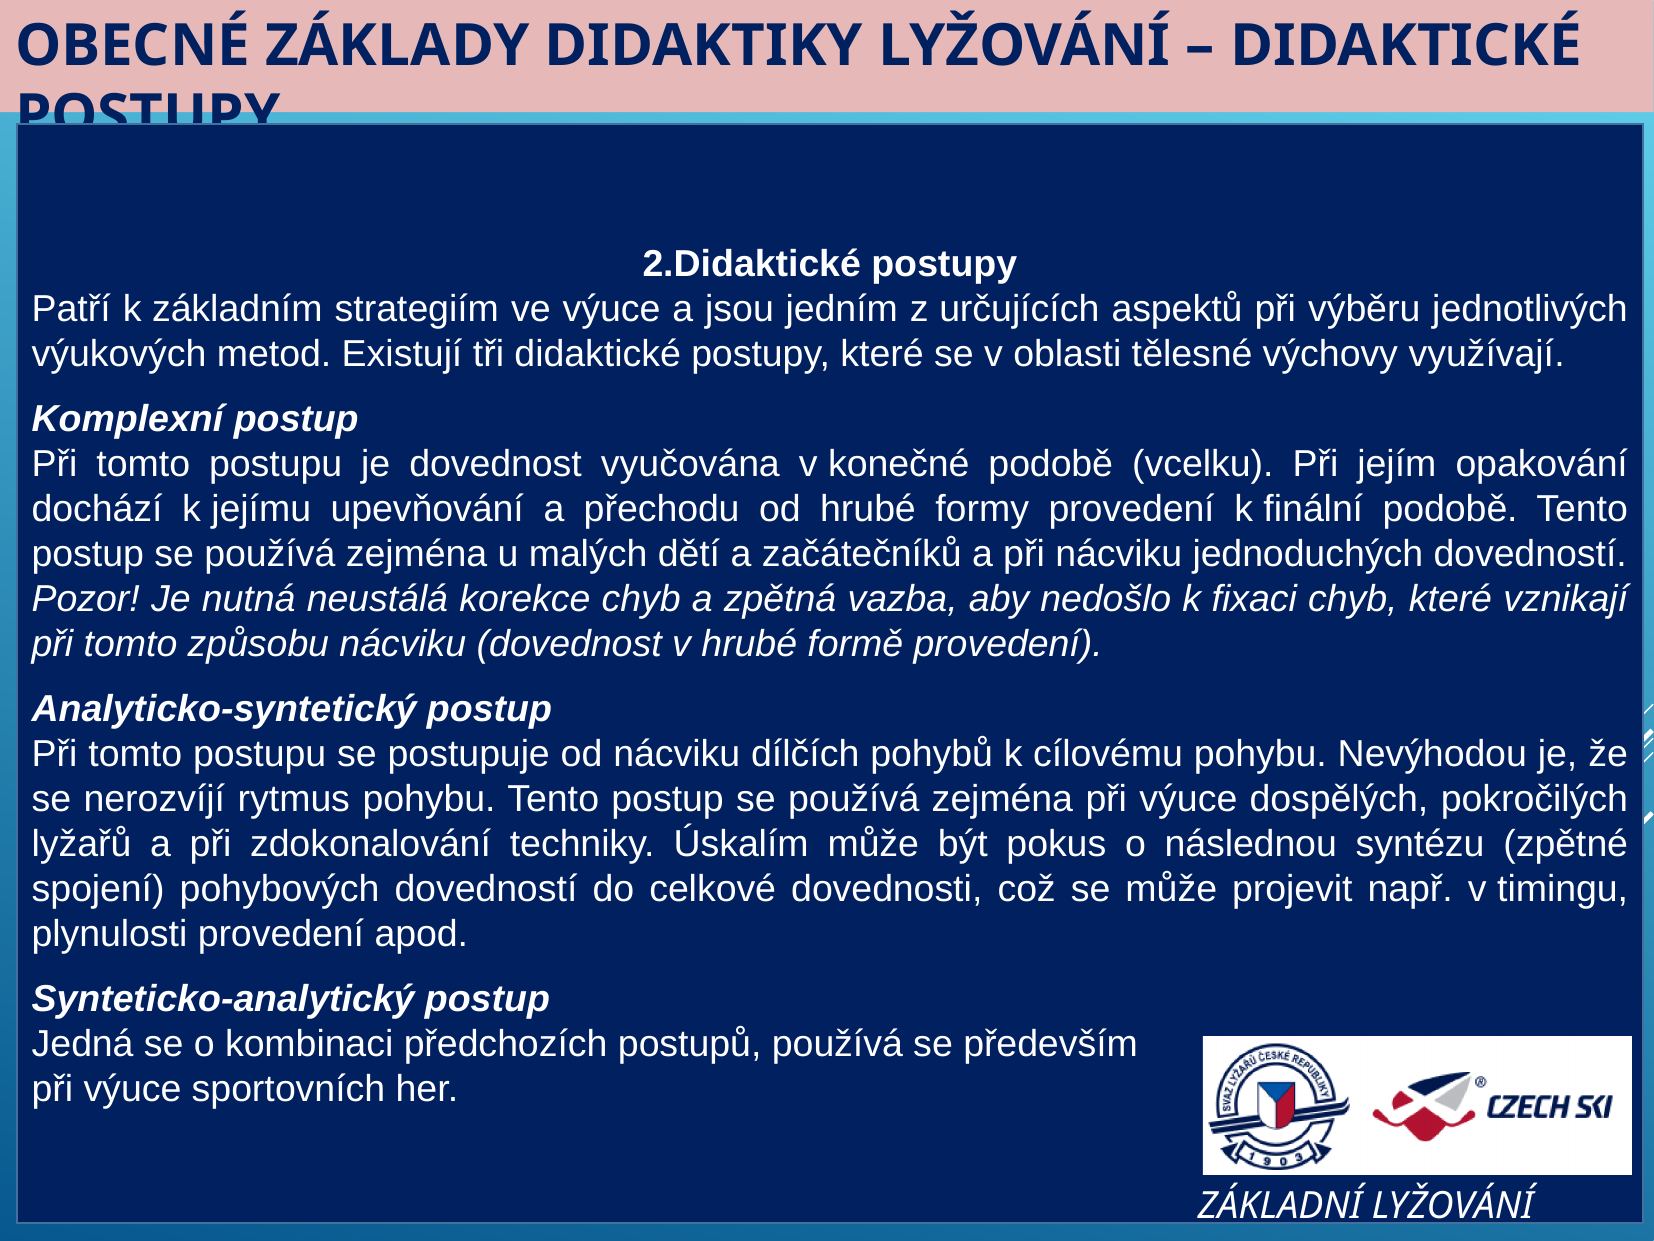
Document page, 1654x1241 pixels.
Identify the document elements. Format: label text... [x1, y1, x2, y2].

picture [1202, 1036, 1632, 1173]
text_box ZÁKLADNÍ LYŽOVÁNÍ [1182, 1173, 1644, 1235]
title Obecné základy didaktiky lyžování – didaktické postupy [0, 0, 1654, 113]
text_box 2.Didaktické postupy Patří k základním strategiím ve výuce a jsou jedním z určujících aspektů při výběru jednotlivých výukových metod. Existují tři didaktické postupy, které se v oblasti tělesné výchovy využívají. Komplexní postup Při tomto postupu je dovednost vyučována v konečné podobě (vcelku). Při jejím opakování dochází k jejímu upevňování a přechodu od hrubé formy provedení k finální podobě. Tento postup se používá zejména u malých dětí a začátečníků a při nácviku jednoduchých dovedností. Pozor! Je nutná neustálá korekce chyb a zpětná vazba, aby nedošlo k fixaci chyb, které vznikají při tomto způsobu nácviku (dovednost v hrubé formě provedení). Analyticko-syntetický postup Při tomto postupu se postupuje od nácviku dílčích pohybů k cílovému pohybu. Nevýhodou je, že se nerozvíjí rytmus pohybu. Tento postup se používá zejména při výuce dospělých, pokročilých lyžařů a při zdokonalování techniky. Úskalím může být pokus o následnou syntézu (zpětné spojení) pohybových dovedností do celkové dovednosti, což se může projevit např. v timingu, plynulosti provedení apod. Synteticko-analytický postup Jedná se o kombinaci předchozích postupů, používá se především při výuce sportovních her. [17, 124, 1643, 1223]
